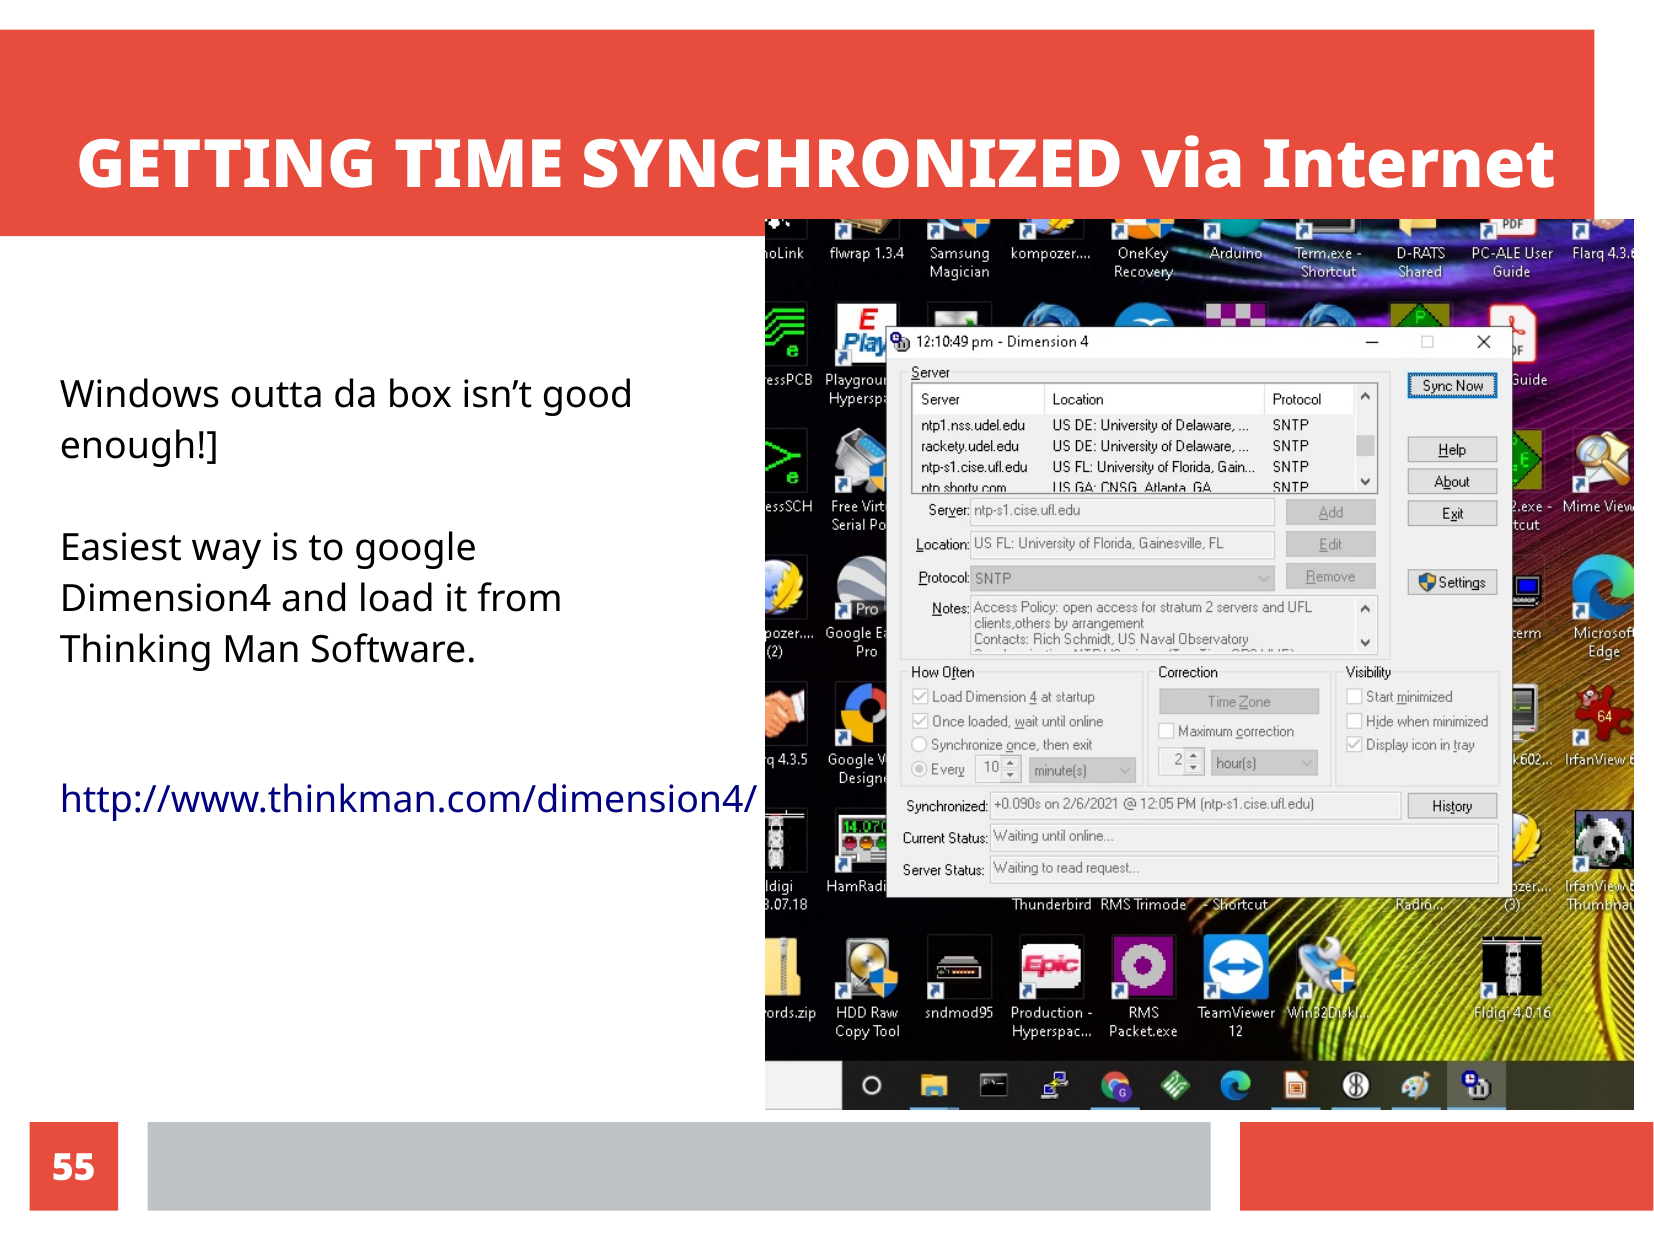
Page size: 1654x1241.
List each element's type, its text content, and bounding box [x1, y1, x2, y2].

text_box Windows outta da box isn’t good enough!] Easiest way is to google Dimension4 and load it from Thinking Man Software. [45, 360, 661, 659]
title GETTING TIME SYNCHRONIZED via Internet [59, 59, 1595, 207]
picture [765, 219, 1634, 1111]
text_box http://www.thinkman.com/dimension4/ [45, 765, 702, 828]
